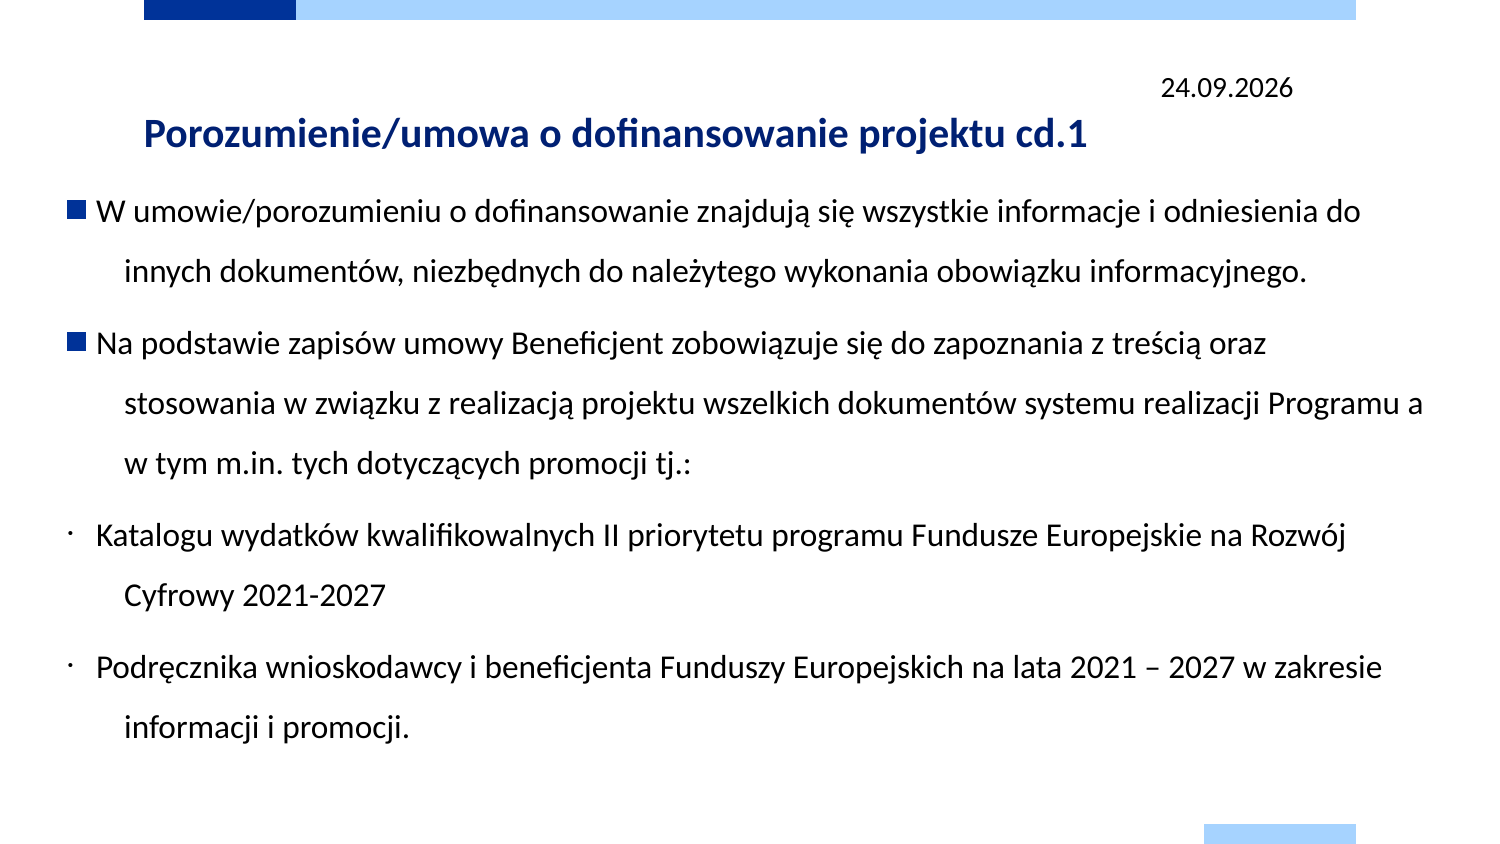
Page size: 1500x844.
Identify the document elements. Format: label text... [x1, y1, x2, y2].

text_box 02.07.2024 [1145, 60, 1347, 102]
list W umowie/porozumieniu o dofinansowanie znajdują się wszystkie informacje i odniesienia do innych dokumentów, niezbędnych do należytego wykonania obowiązku informacyjnego. Na podstawie zapisów umowy Beneficjent zobowiązuje się do zapoznania z treścią oraz stosowania w związku z realizacją projektu wszelkich dokumentów systemu realizacji Programu a w tym m.in. tych dotyczących promocji tj.: Katalogu wydatków kwalifikowalnych II priorytetu programu Fundusze Europejskie na Rozwój Cyfrowy 2021-2027 Podręcznika wnioskodawcy i beneficjenta Funduszy Europejskich na lata 2021 – 2027 w zakresie informacji i promocji. [67, 169, 1428, 829]
title Porozumienie/umowa o dofinansowanie projektu cd.1 [143, 105, 1357, 169]
